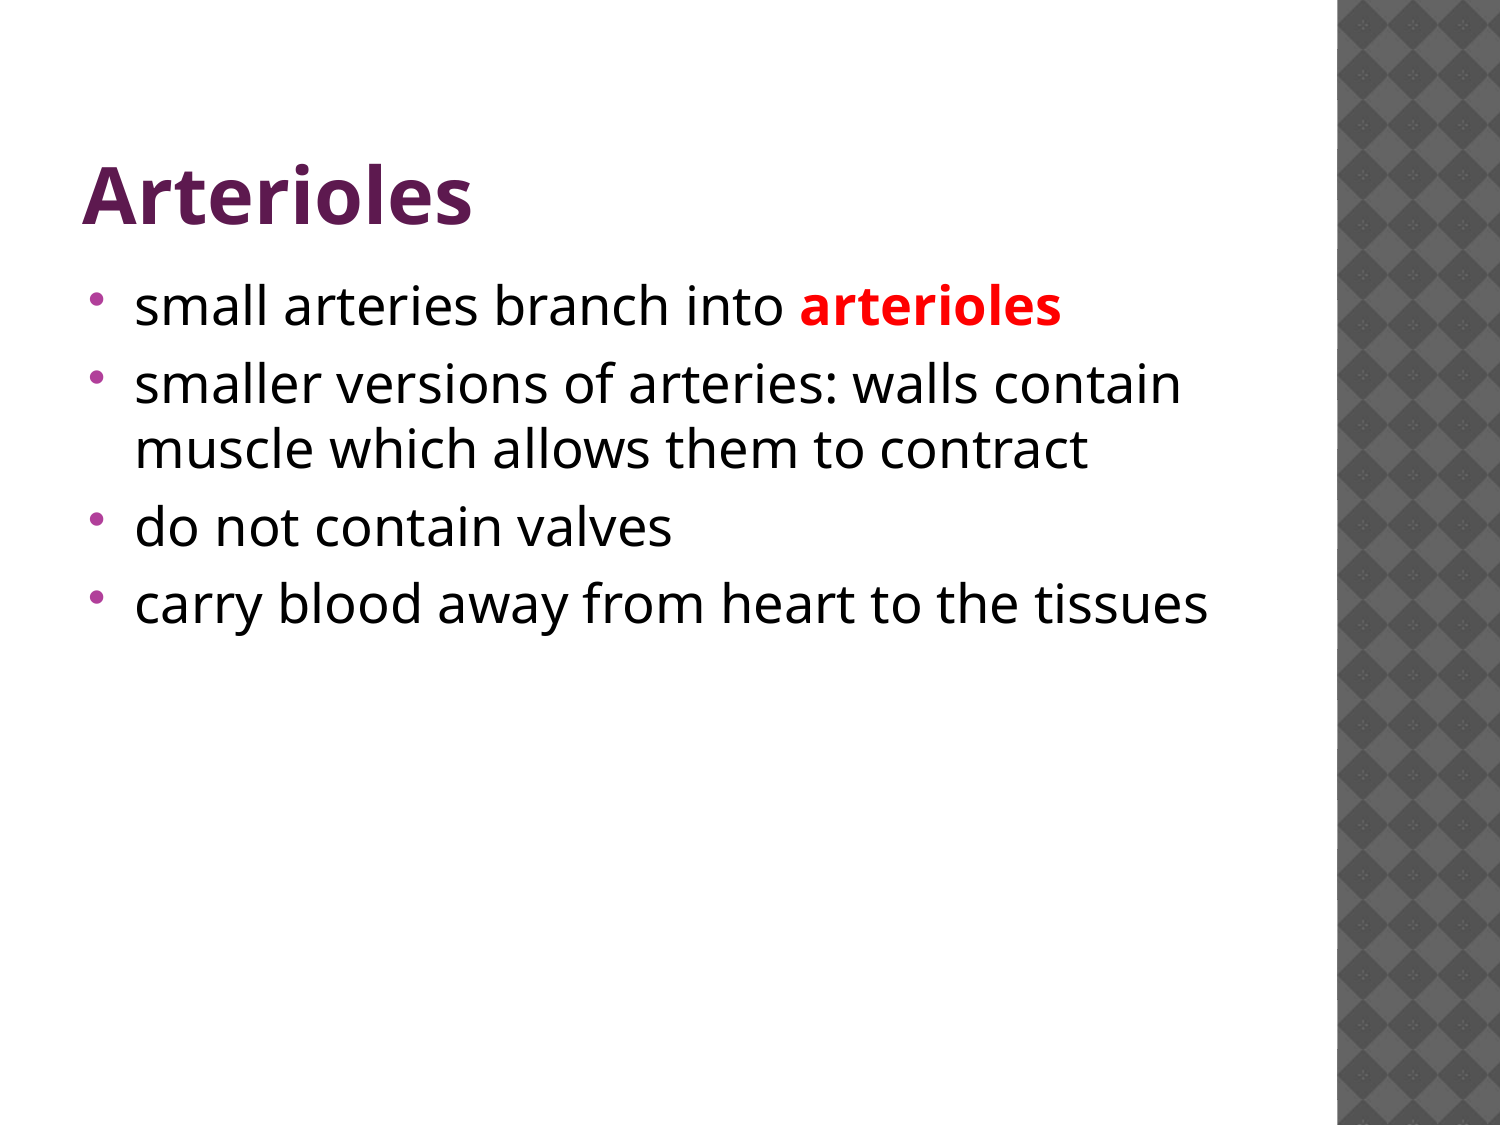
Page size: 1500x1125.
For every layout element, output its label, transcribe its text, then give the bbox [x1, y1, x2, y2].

list small arteries branch into arterioles smaller versions of arteries: walls contain muscle which allows them to contract do not contain valves carry blood away from heart to the tissues [75, 264, 1263, 1060]
picture [1337, 0, 1500, 1125]
title Arterioles [75, 52, 1263, 240]
